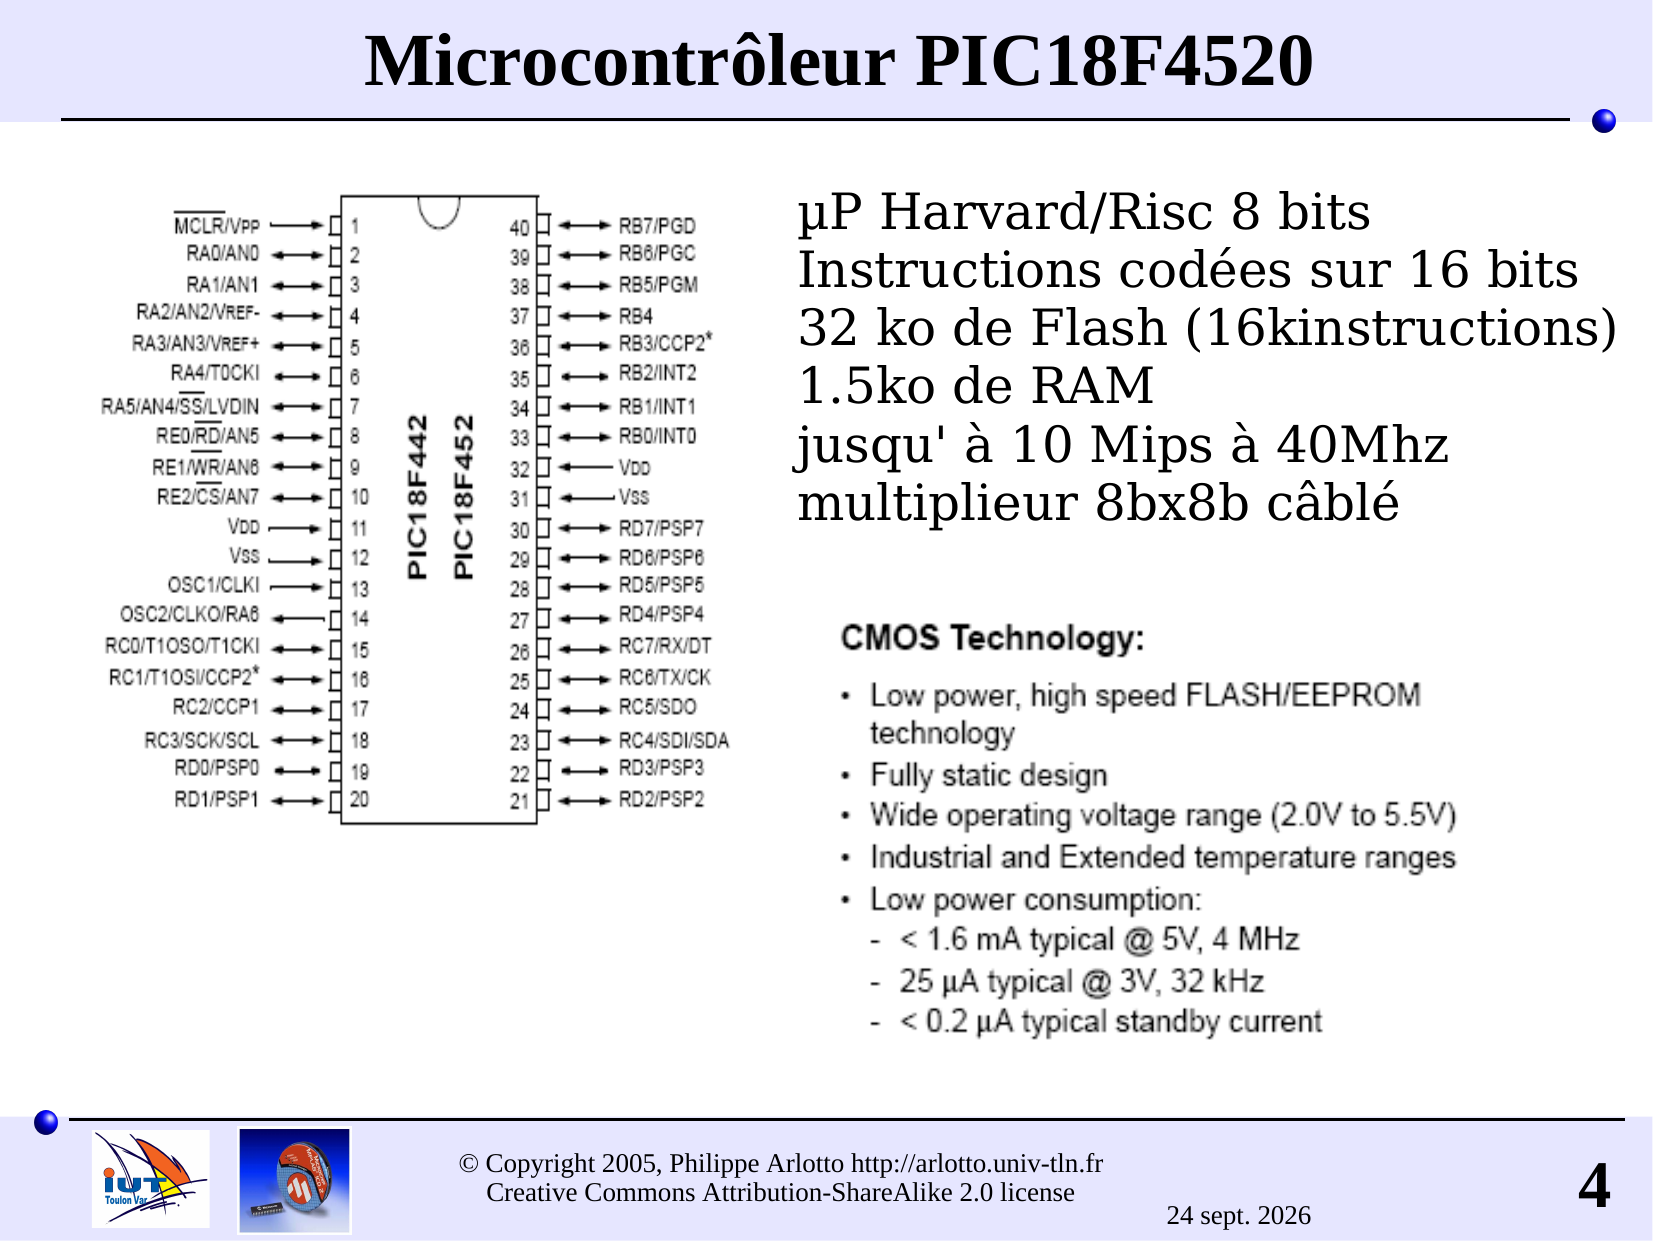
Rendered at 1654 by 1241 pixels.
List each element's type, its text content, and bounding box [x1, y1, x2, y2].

title Microcontrôleur PIC18F4520 [95, 14, 1585, 107]
picture [826, 620, 1485, 1063]
picture [97, 180, 768, 857]
picture [237, 1126, 352, 1235]
text_box µP Harvard/Risc 8 bits Instructions codées sur 16 bits 32 ko de Flash (16kinstructions) 1.5ko de RAM jusqu' à 10 Mips à 40Mhz multiplieur 8bx8b câblé [797, 182, 1621, 591]
